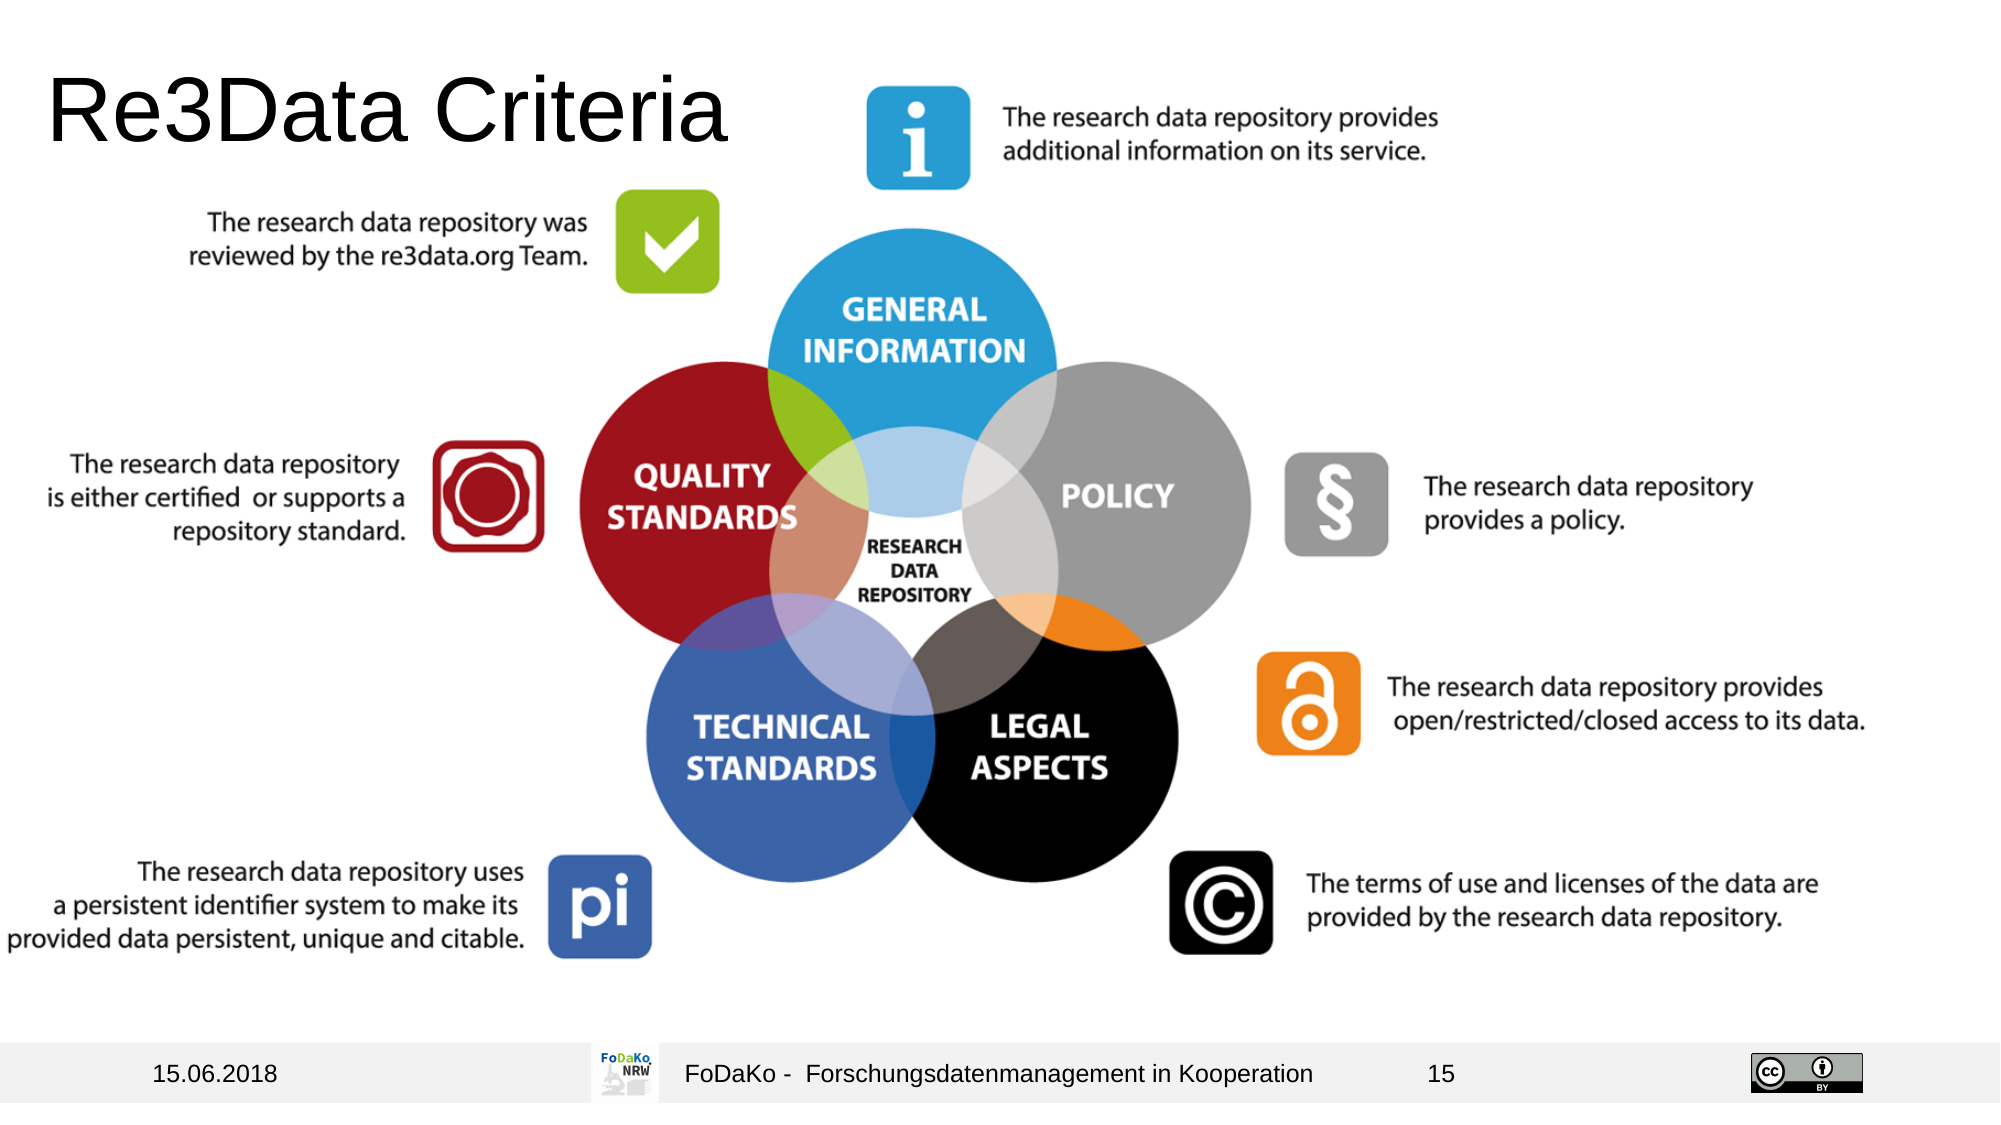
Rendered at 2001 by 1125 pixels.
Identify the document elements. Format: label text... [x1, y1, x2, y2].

picture [0, 78, 1873, 968]
title Re3Data Criteria [31, 3, 1757, 221]
text_box FoDaKo - Forschungsdatenmanagement in Kooperation [662, 1042, 1338, 1103]
text_box 15.06.2018 [137, 1042, 588, 1103]
text_box 15 [1412, 1042, 1713, 1103]
